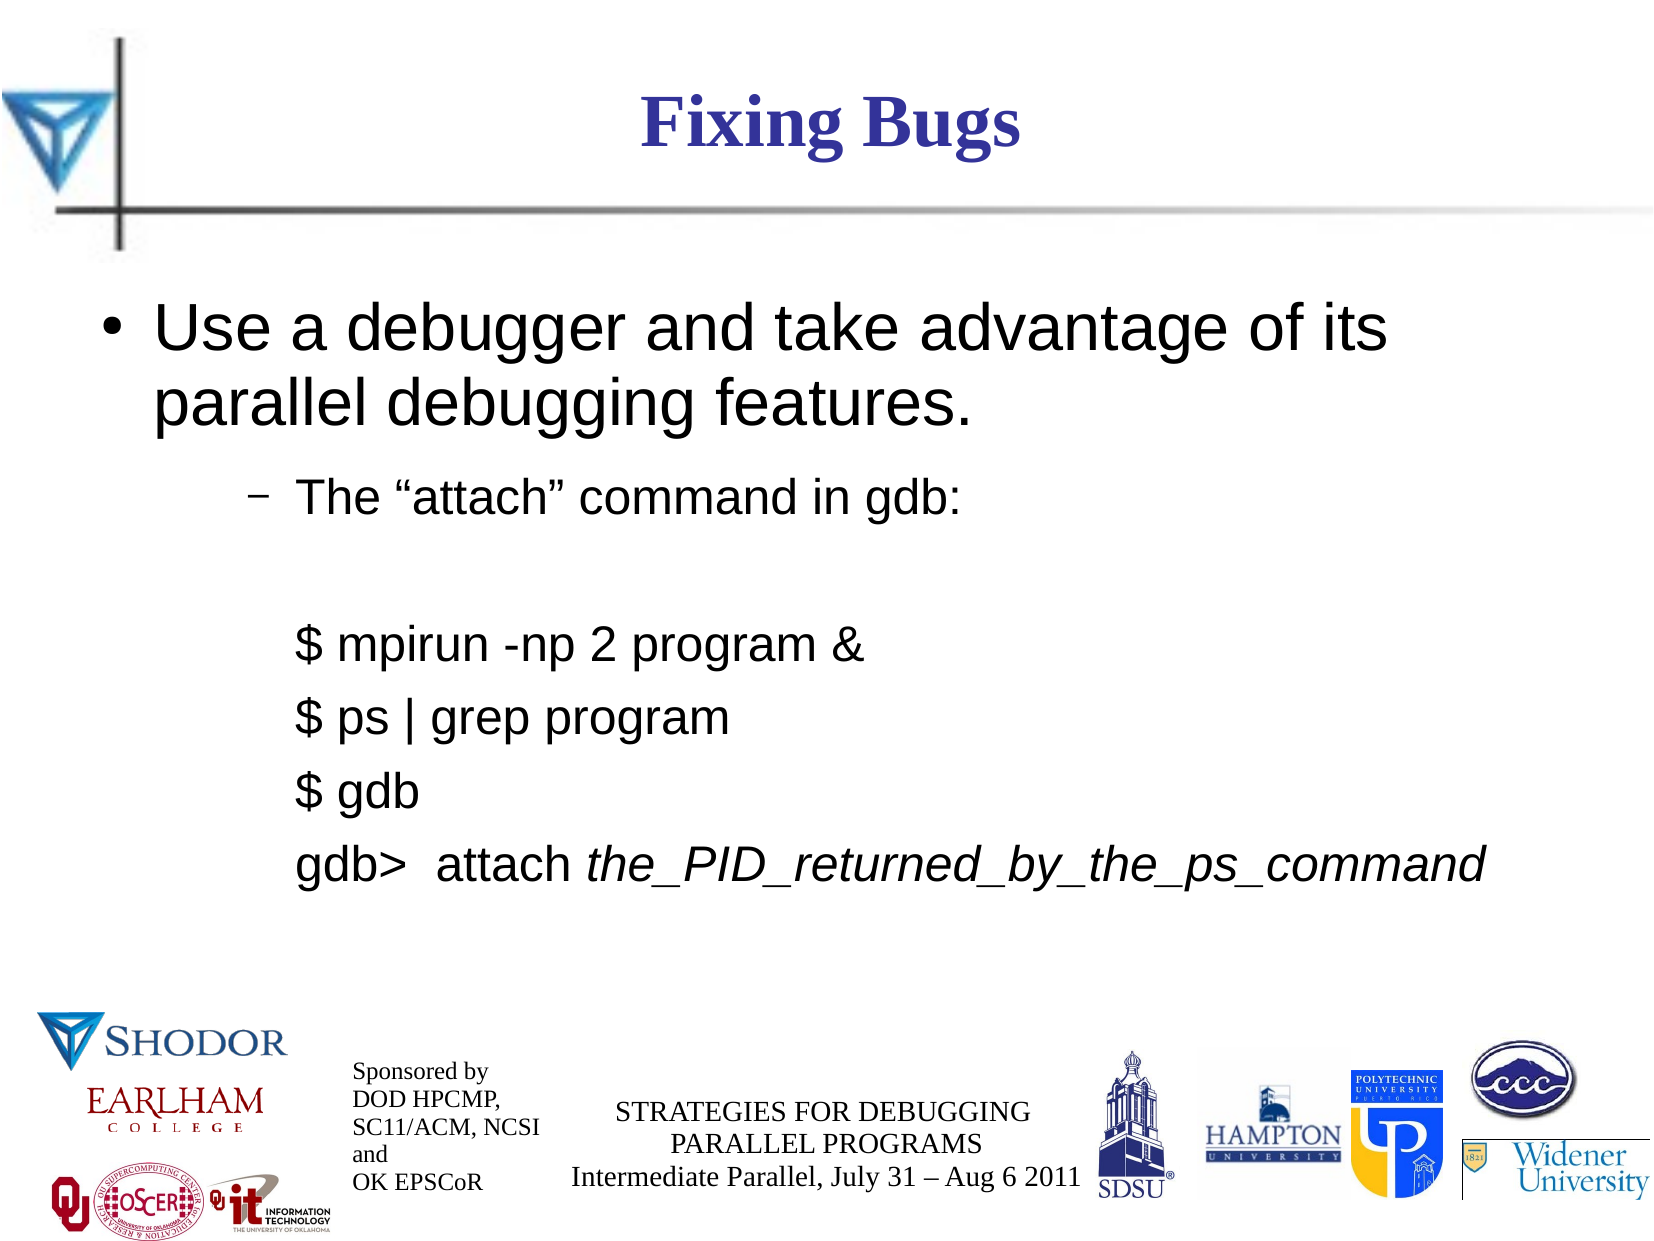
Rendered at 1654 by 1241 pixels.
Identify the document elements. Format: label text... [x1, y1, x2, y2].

picture [1571, 1030, 1581, 1088]
list Use a debugger and take advantage of its parallel debugging features. The “attach” command in gdb: $ mpirun -np 2 program & $ ps | grep program $ gdb gdb> attach the_PID_returned_by_the_ps_command [82, 290, 1571, 1126]
text_box STRATEGIES FOR DEBUGGING PARALLEL PROGRAMS Intermediate Parallel, July 31 – Aug 6 2011 [0, 1088, 1197, 1201]
picture [1197, 1126, 1351, 1201]
picture [75, 1031, 82, 1053]
text_box STRATEGIES FOR DEBUGGING PARALLEL PROGRAMS Intermediate Parallel, July 31 – Aug 6 2011 [1351, 1088, 1654, 1201]
picture [37, 1012, 82, 1071]
picture [50, 1201, 90, 1233]
title Fixing Bugs [86, 17, 1576, 226]
picture [93, 1201, 338, 1241]
picture [2, 28, 1654, 263]
